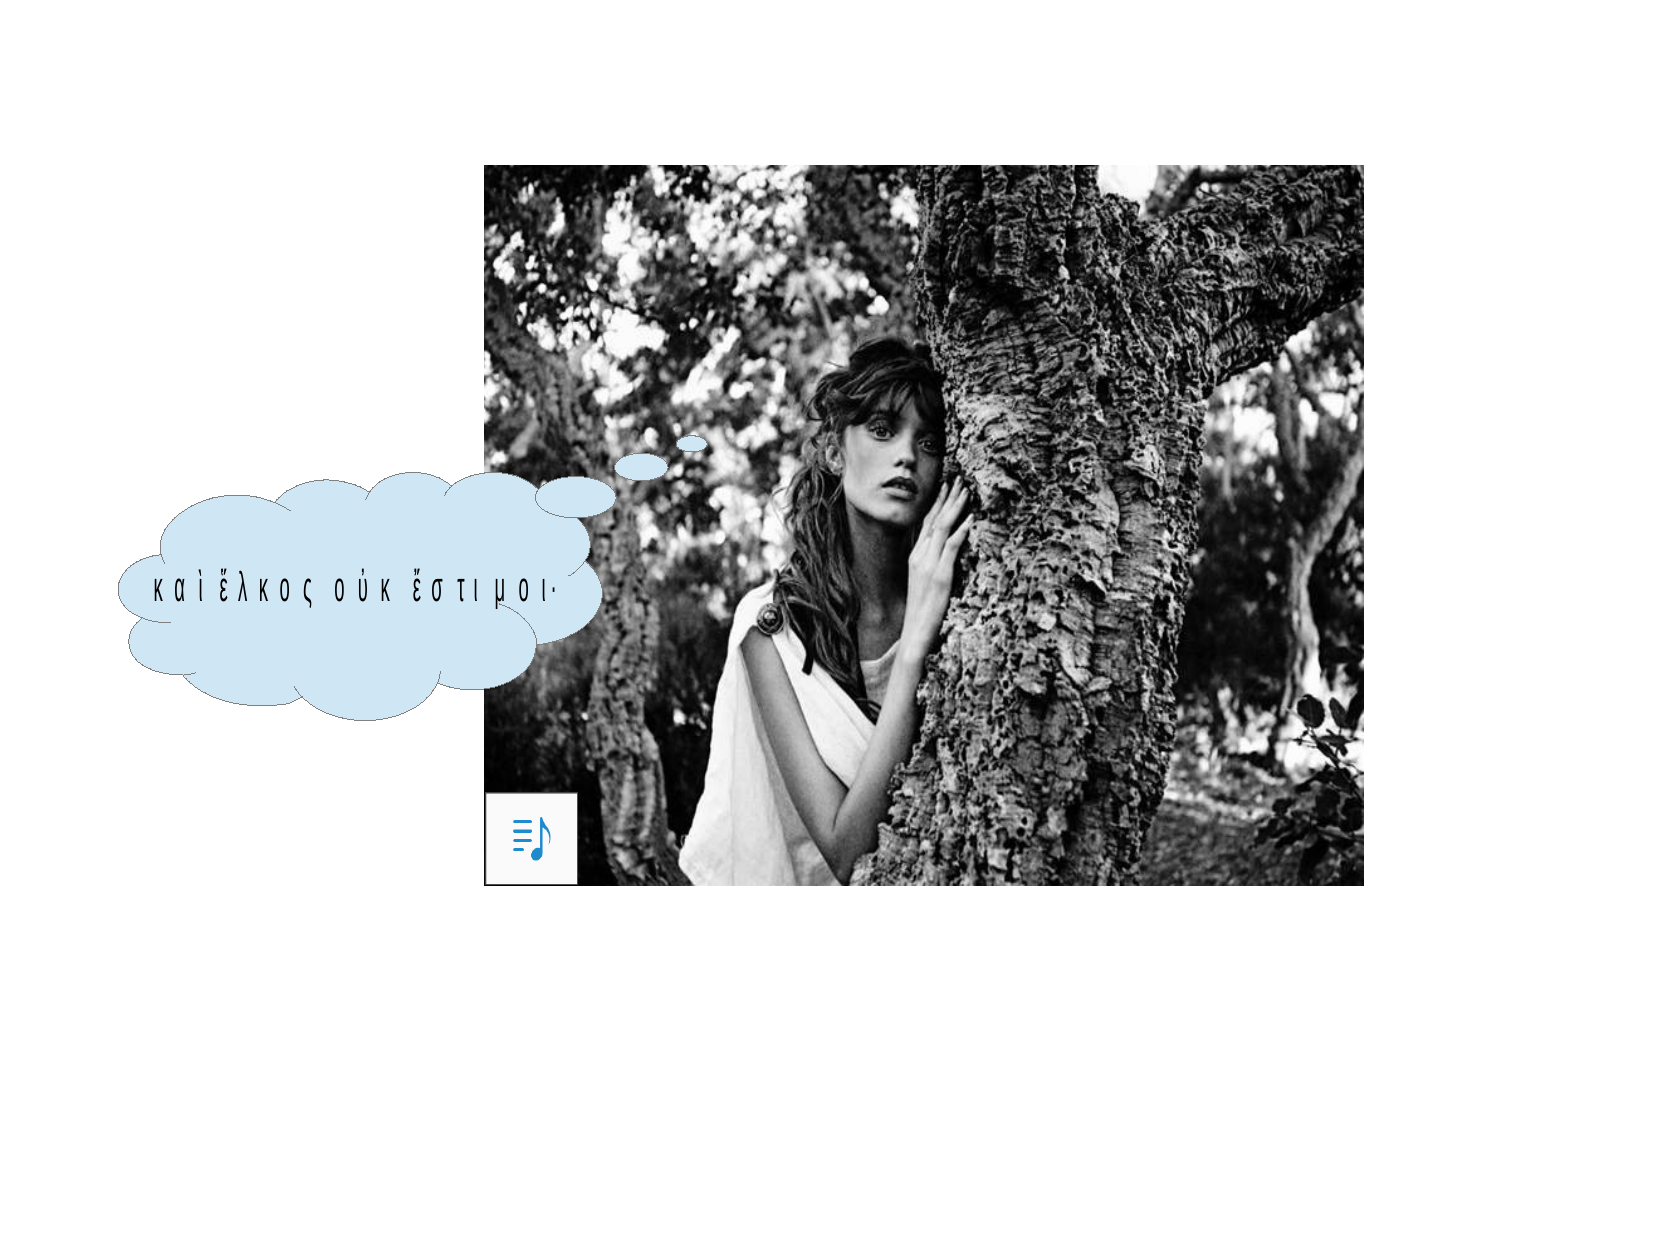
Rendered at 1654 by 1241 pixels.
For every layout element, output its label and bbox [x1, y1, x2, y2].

picture [484, 165, 1364, 886]
text_box [676, 435, 708, 452]
text_box [484, 791, 579, 886]
text_box [614, 453, 669, 481]
text_box [118, 472, 617, 721]
picture [153, 562, 579, 626]
